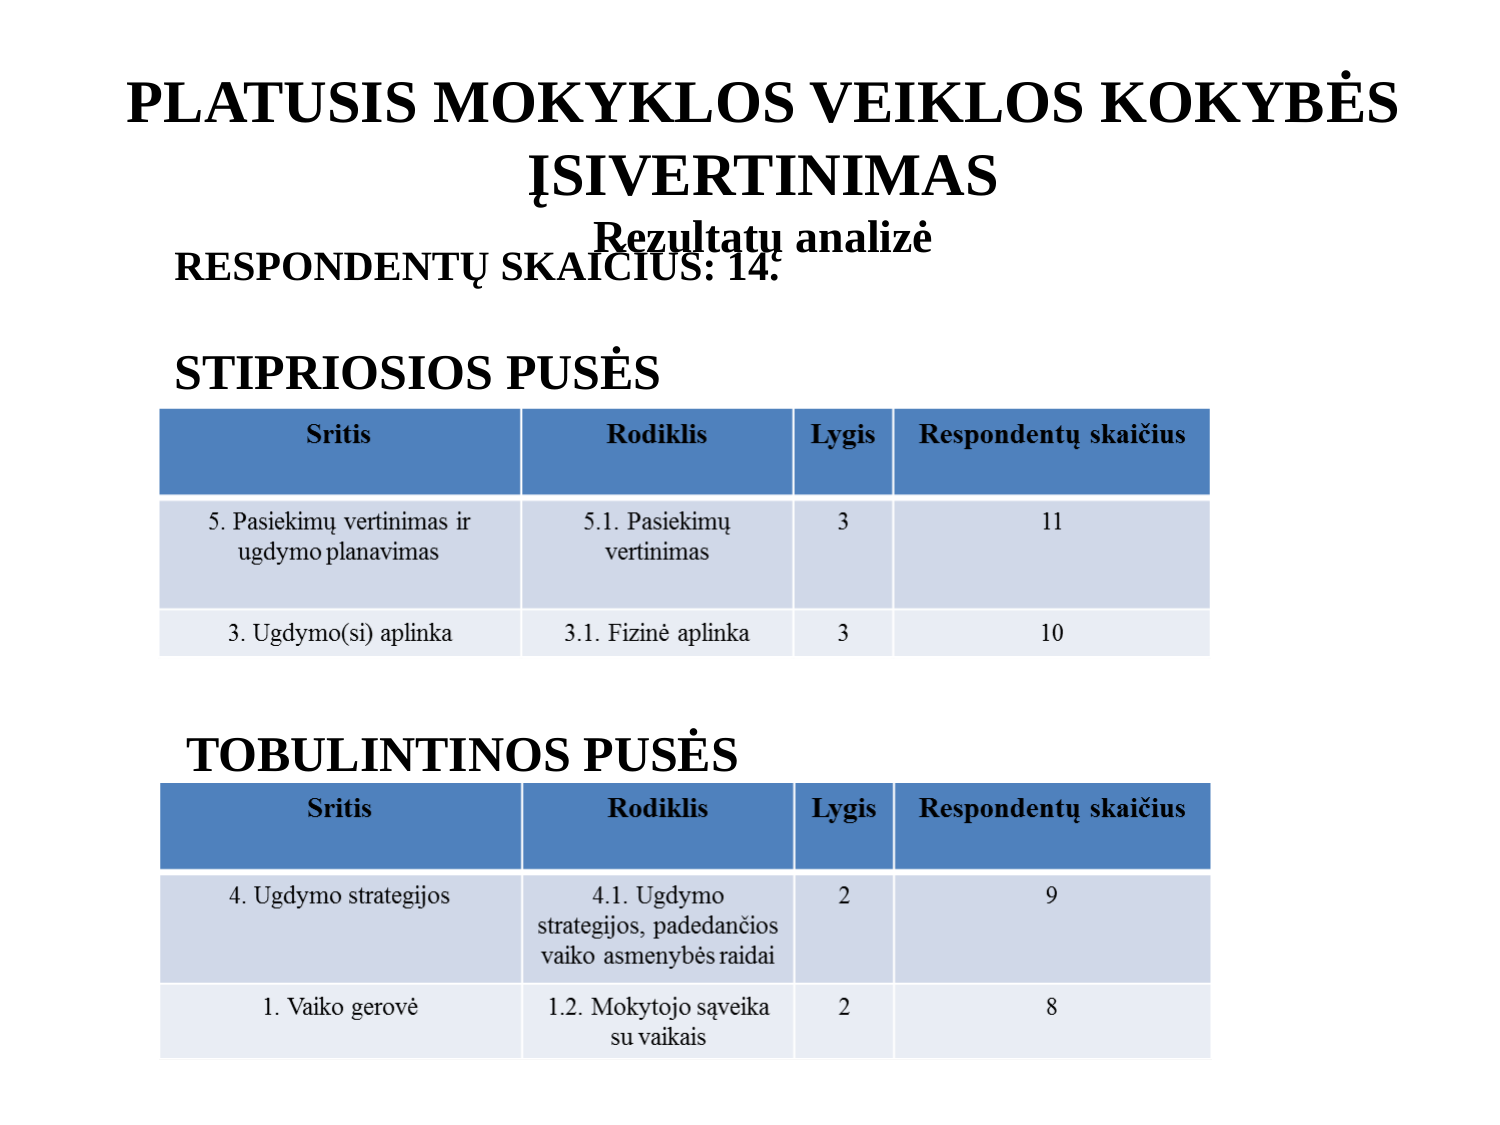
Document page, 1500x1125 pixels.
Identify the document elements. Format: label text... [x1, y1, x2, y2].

picture [159, 782, 1212, 1068]
picture [158, 407, 1211, 663]
text_box RESPONDENTŲ SKAIČIUS: 14. STIPRIOSIOS PUSĖS [159, 231, 1046, 409]
text_box TOBULINTINOS PUSĖS [171, 714, 880, 791]
title PLATUSIS MOKYKLOS VEIKLOS KOKYBĖS ĮSIVERTINIMAS Rezultatų analizė [88, 54, 1439, 243]
